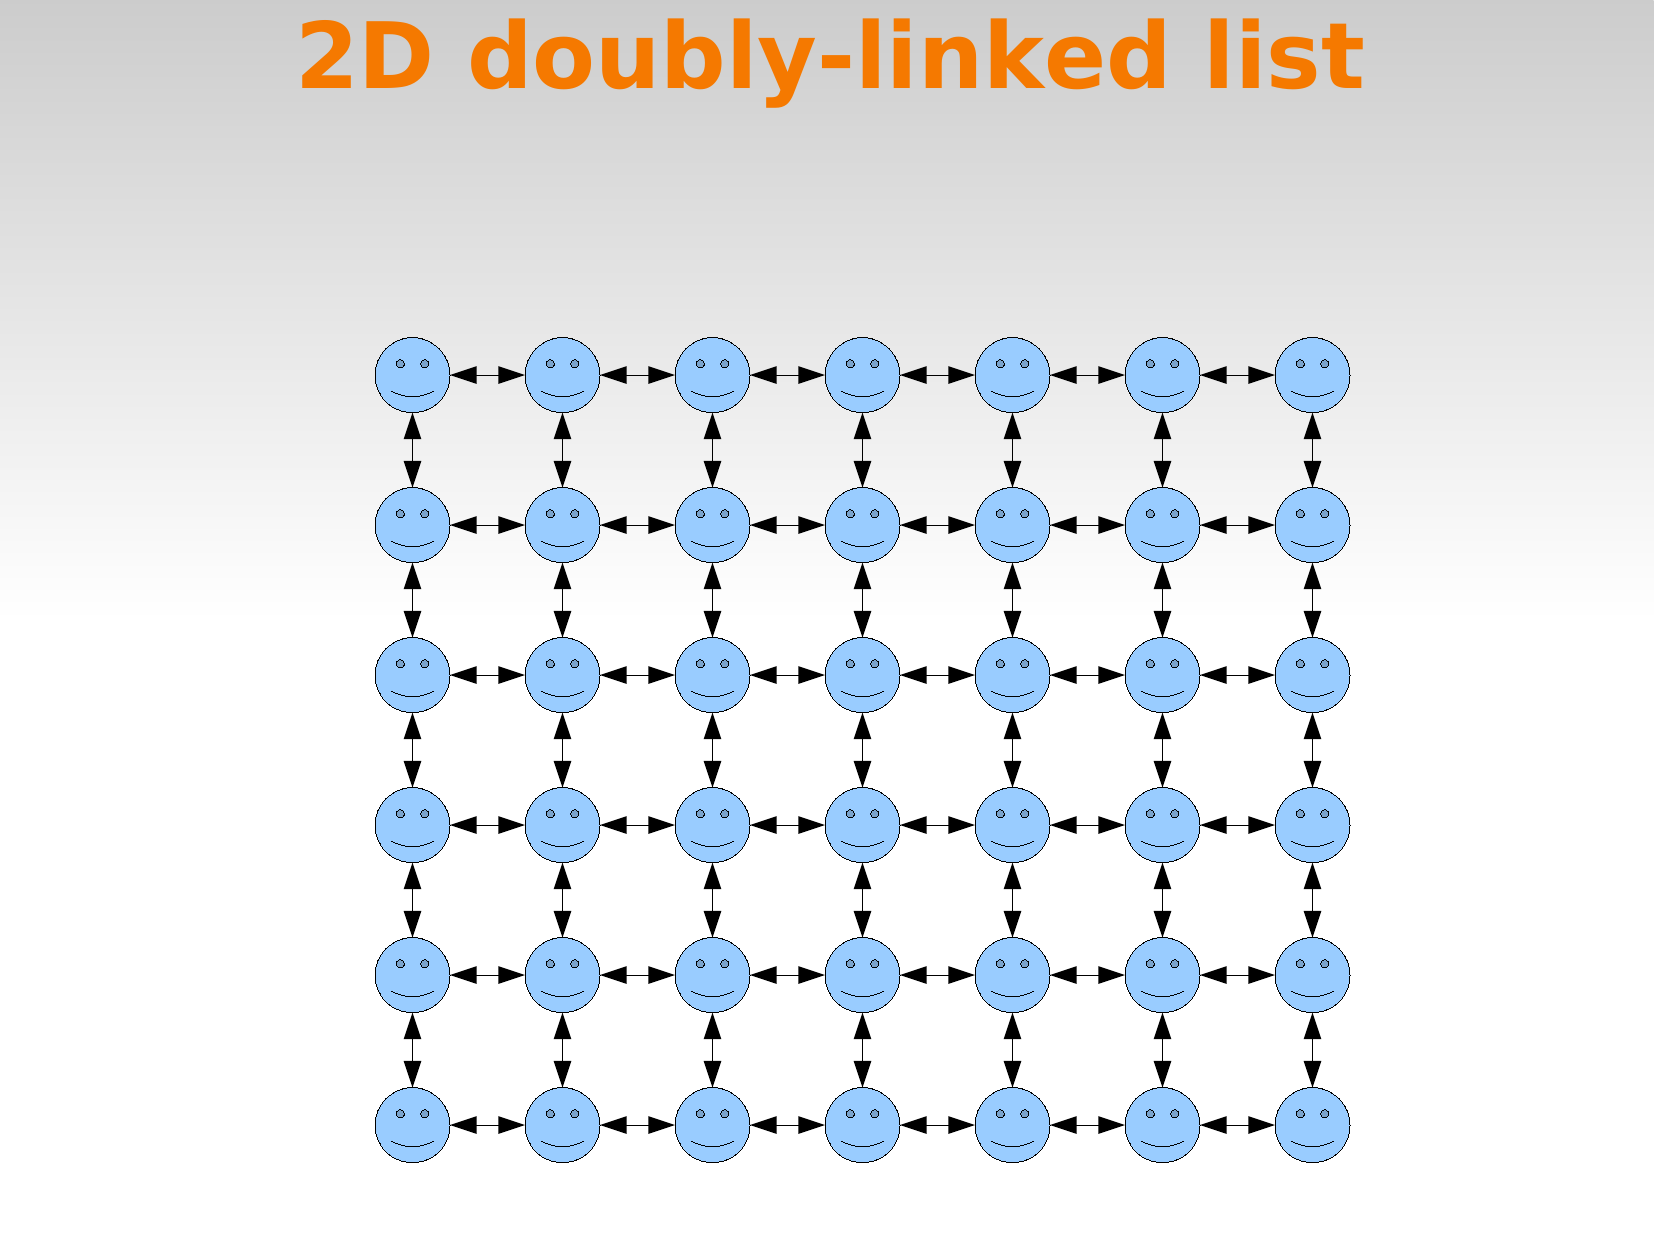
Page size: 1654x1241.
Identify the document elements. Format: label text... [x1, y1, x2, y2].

text_box [375, 1087, 450, 1163]
text_box [675, 937, 750, 1013]
text_box [825, 637, 900, 713]
text_box [1125, 787, 1200, 863]
text_box [675, 787, 750, 863]
text_box [825, 337, 900, 413]
text_box [375, 637, 450, 713]
text_box [1275, 487, 1351, 563]
text_box [1125, 1087, 1200, 1163]
text_box [1275, 337, 1351, 413]
text_box [375, 337, 450, 413]
text_box [1275, 1087, 1351, 1163]
text_box [675, 487, 750, 563]
text_box [975, 1087, 1050, 1163]
text_box [1125, 337, 1200, 413]
text_box [1275, 787, 1351, 863]
text_box [525, 1087, 600, 1163]
text_box [375, 487, 450, 563]
text_box [825, 787, 900, 863]
title 2D doubly-linked list [86, 0, 1576, 113]
text_box [525, 337, 600, 413]
text_box [525, 487, 600, 563]
text_box [375, 937, 450, 1013]
text_box [525, 787, 600, 863]
text_box [1125, 637, 1200, 713]
text_box [525, 637, 600, 713]
text_box [975, 637, 1050, 713]
text_box [675, 337, 750, 413]
text_box [825, 1087, 900, 1163]
text_box [675, 1087, 750, 1163]
text_box [375, 787, 450, 863]
text_box [525, 937, 600, 1013]
text_box [1275, 937, 1351, 1013]
text_box [1125, 937, 1200, 1013]
text_box [1125, 487, 1200, 563]
text_box [1275, 637, 1351, 713]
text_box [975, 337, 1050, 413]
text_box [675, 637, 750, 713]
text_box [825, 487, 900, 563]
text_box [975, 787, 1050, 863]
text_box [975, 487, 1050, 563]
text_box [975, 937, 1050, 1013]
text_box [825, 937, 900, 1013]
